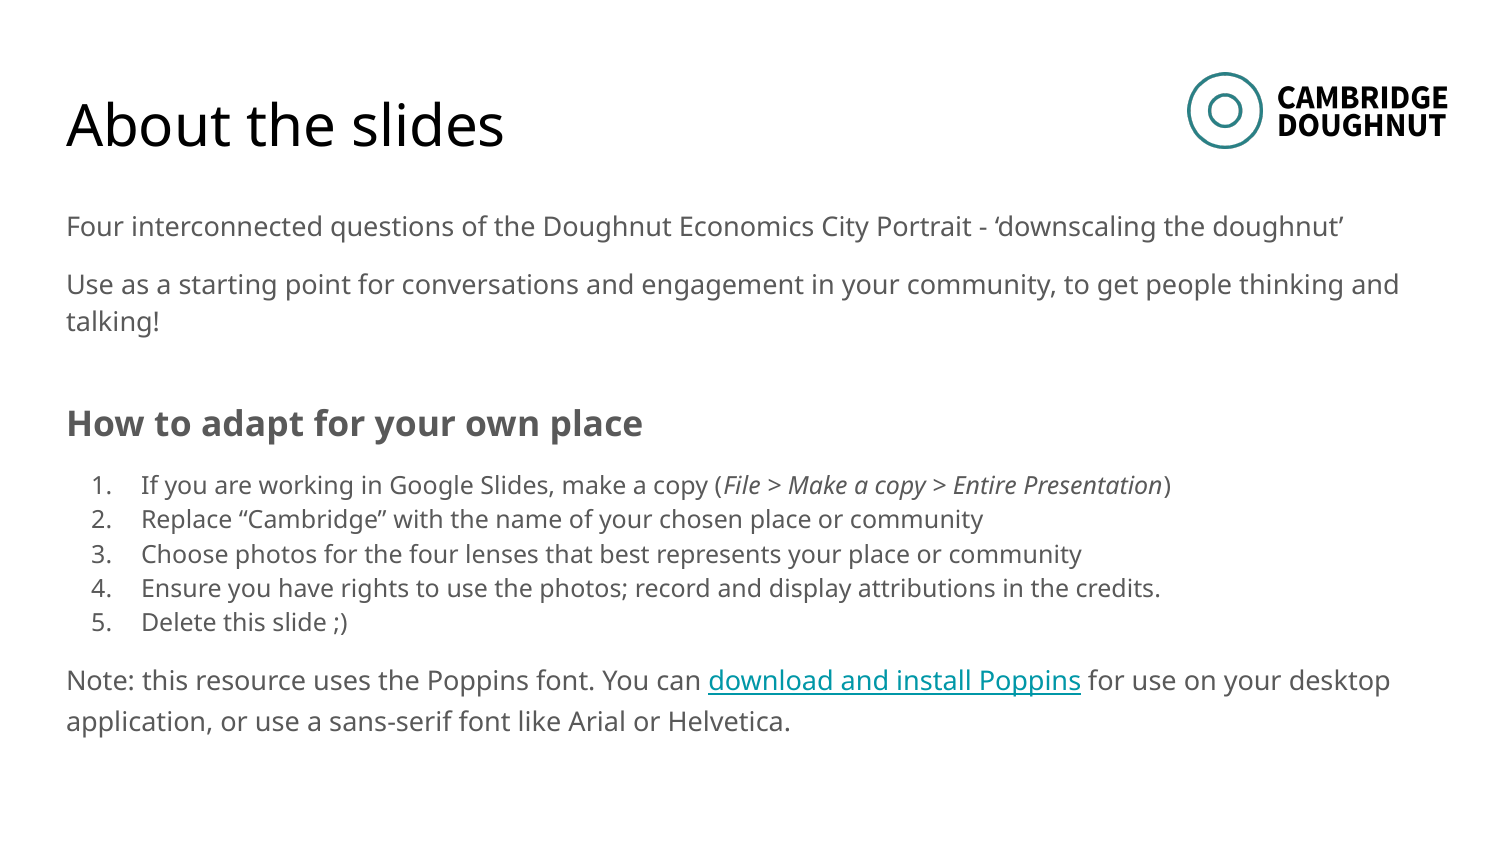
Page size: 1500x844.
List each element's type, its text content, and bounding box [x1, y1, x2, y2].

title About the slides [51, 72, 1449, 167]
list Four interconnected questions of the Doughnut Economics City Portrait - ‘downscaling the doughnut’ Use as a starting point for conversations and engagement in your community, to get people thinking and talking! How to adapt for your own place If you are working in Google Slides, make a copy (File > Make a copy > Entire Presentation) Replace “Cambridge” with the name of your chosen place or community Choose photos for the four lenses that best represents your place or community Ensure you have rights to use the photos; record and display attributions in the credits. Delete this slide ;) Note: this resource uses the Poppins font. You can download and install Poppins for use on your desktop application, or use a sans-serif font like Arial or Helvetica. [51, 189, 1449, 750]
